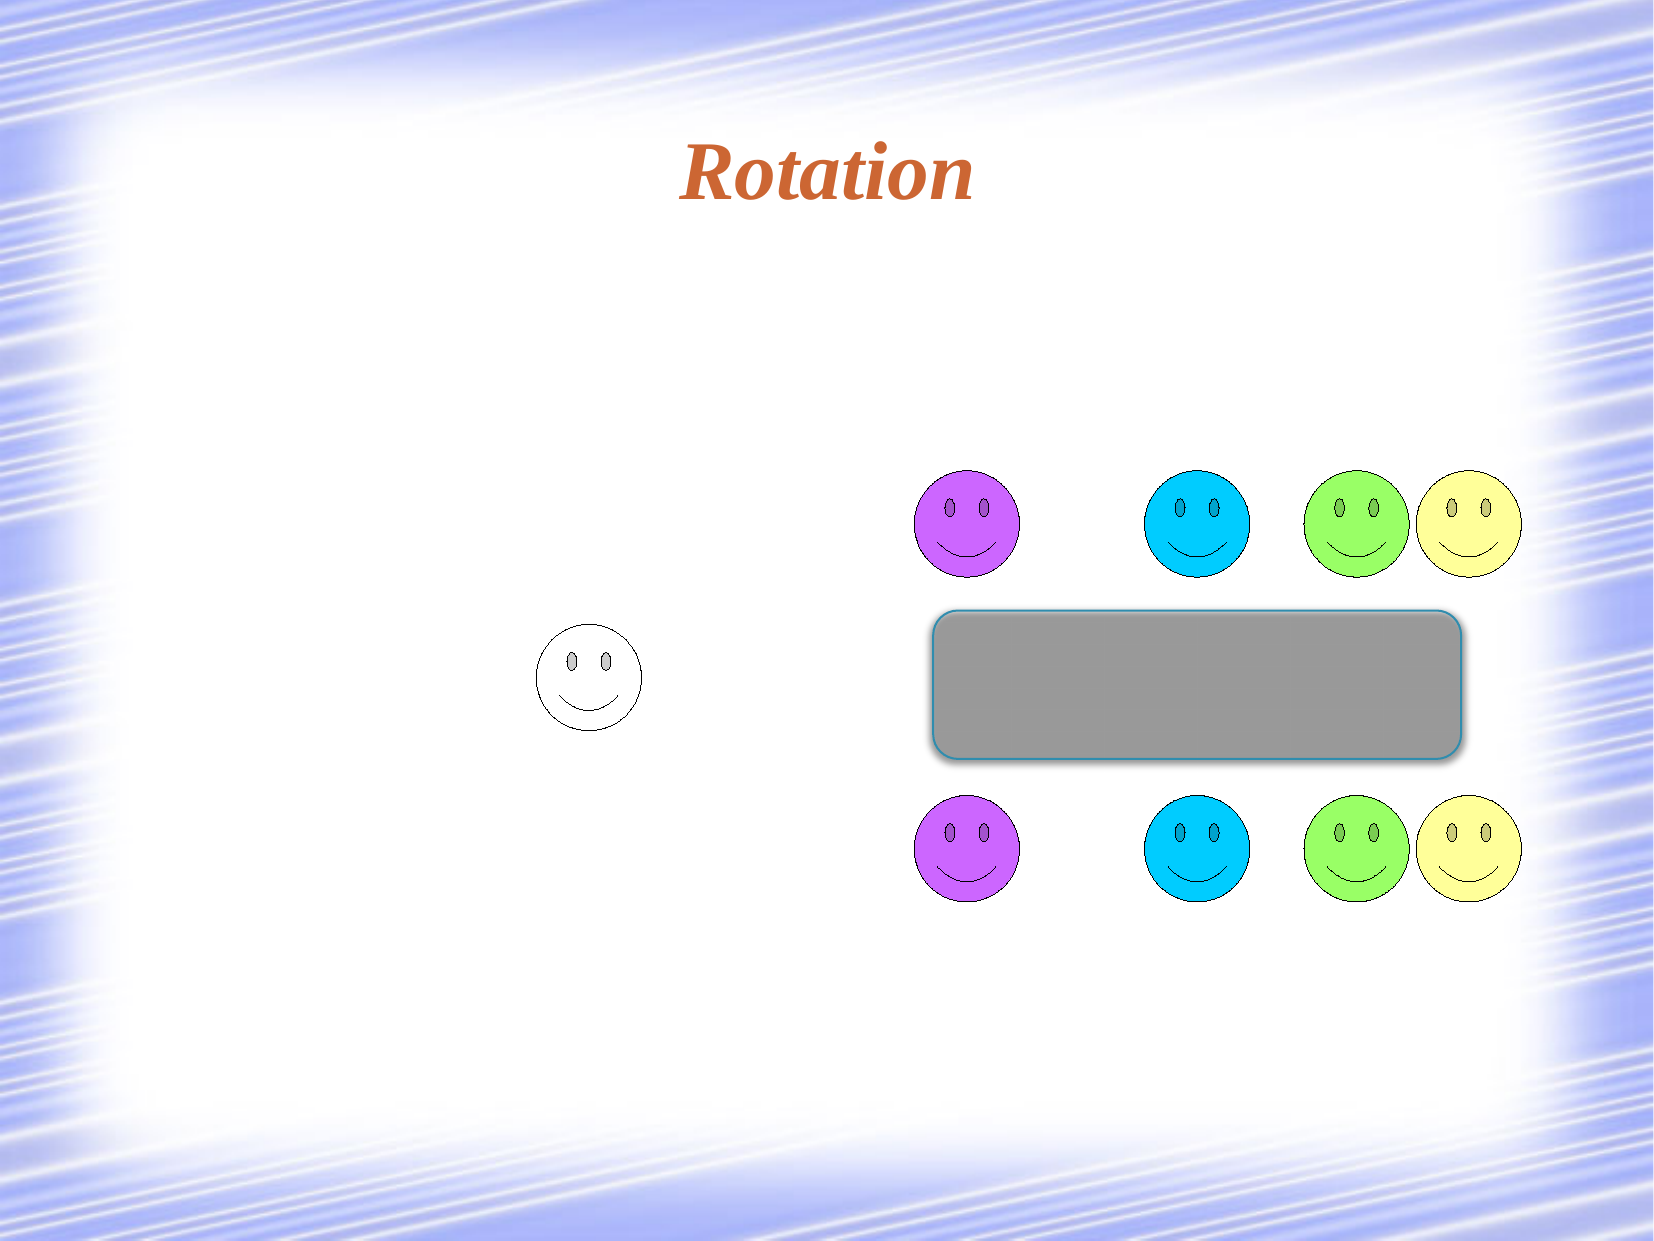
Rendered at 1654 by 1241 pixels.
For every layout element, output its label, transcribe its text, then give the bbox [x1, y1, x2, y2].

text_box [914, 795, 1020, 902]
text_box [1416, 470, 1522, 578]
text_box [536, 624, 642, 731]
text_box [1144, 470, 1250, 578]
text_box [1144, 795, 1250, 902]
picture [0, 0, 1654, 1241]
text_box [914, 470, 1020, 578]
text_box [1416, 795, 1522, 902]
text_box [1303, 470, 1410, 578]
text_box [1303, 795, 1410, 902]
title Rotation [121, 67, 1534, 275]
